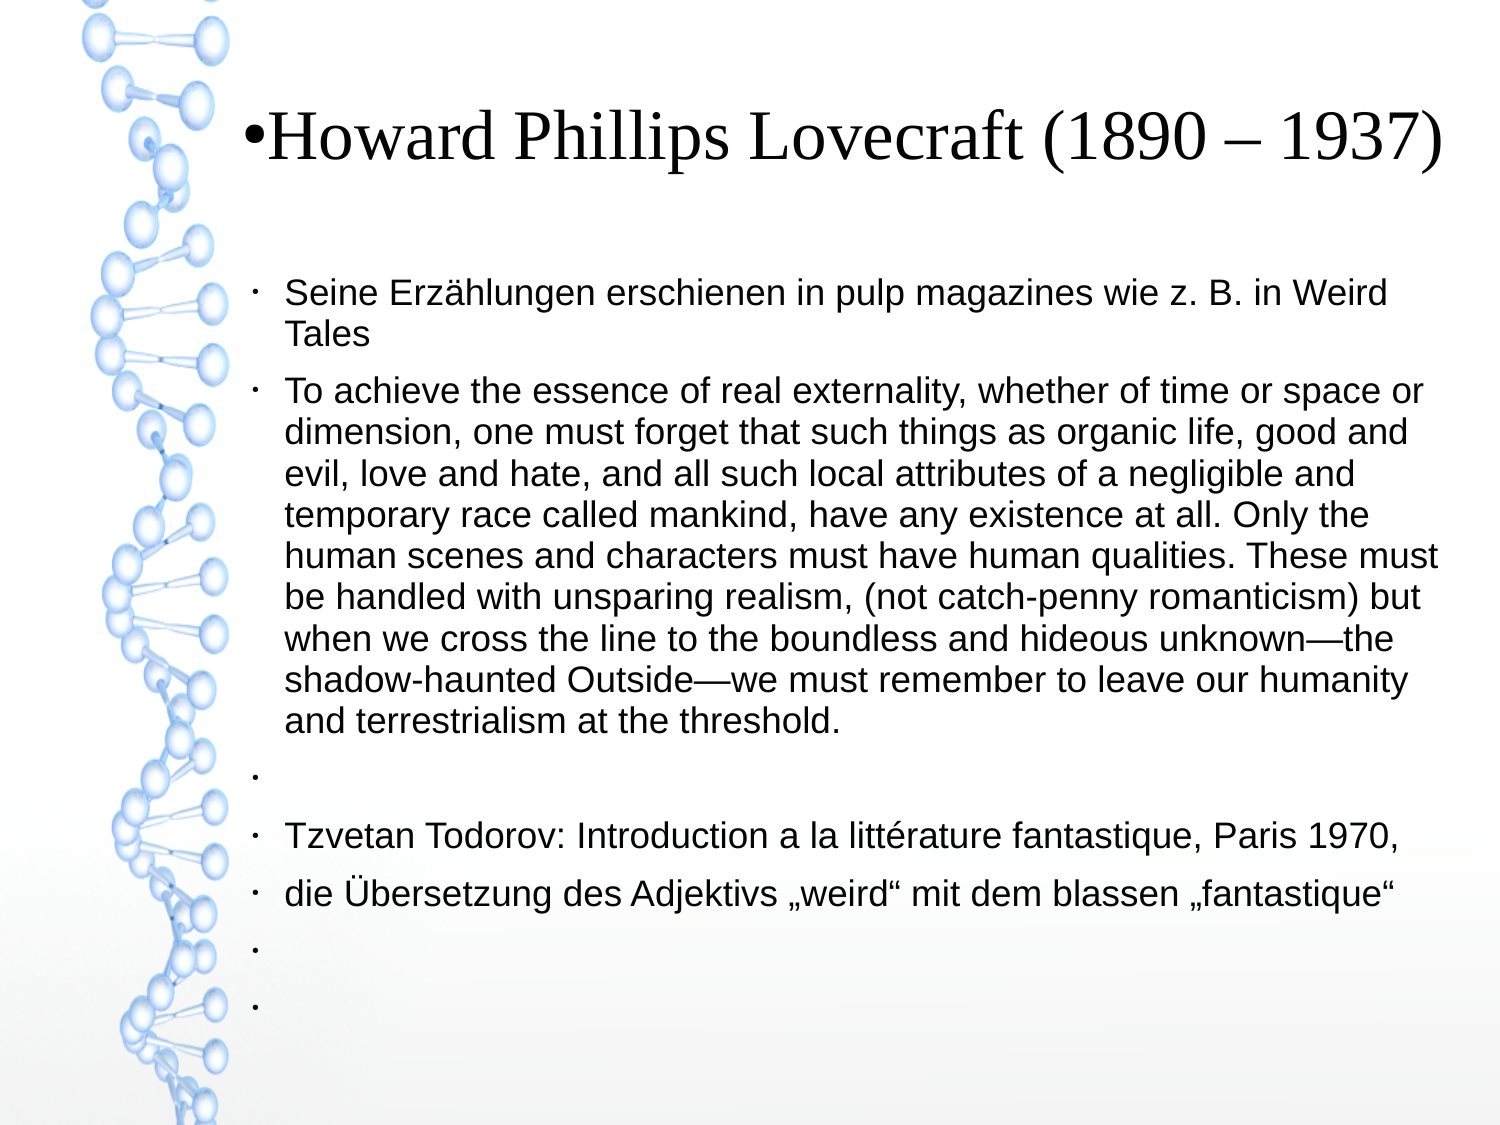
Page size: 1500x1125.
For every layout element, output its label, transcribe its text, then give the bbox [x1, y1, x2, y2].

picture [0, 0, 1500, 1125]
list Seine Erzählungen erschienen in pulp magazines wie z. B. in Weird Tales To achieve the essence of real externality, whether of time or space or dimension, one must forget that such things as organic life, good and evil, love and hate, and all such local attributes of a negligible and temporary race called mankind, have any existence at all. Only the human scenes and characters must have human qualities. These must be handled with unsparing realism, (not catch-penny romanticism) but when we cross the line to the boundless and hideous unknown—the shadow-haunted Outside—we must remember to leave our humanity and terrestrialism at the threshold. Tzvetan Todorov: Introduction a la littérature fantastique, Paris 1970, die Übersetzung des Adjektivs „weird“ mit dem blassen „fantastique“ [241, 271, 1447, 924]
title Howard Phillips Lovecraft (1890 – 1937) [241, 42, 1447, 229]
